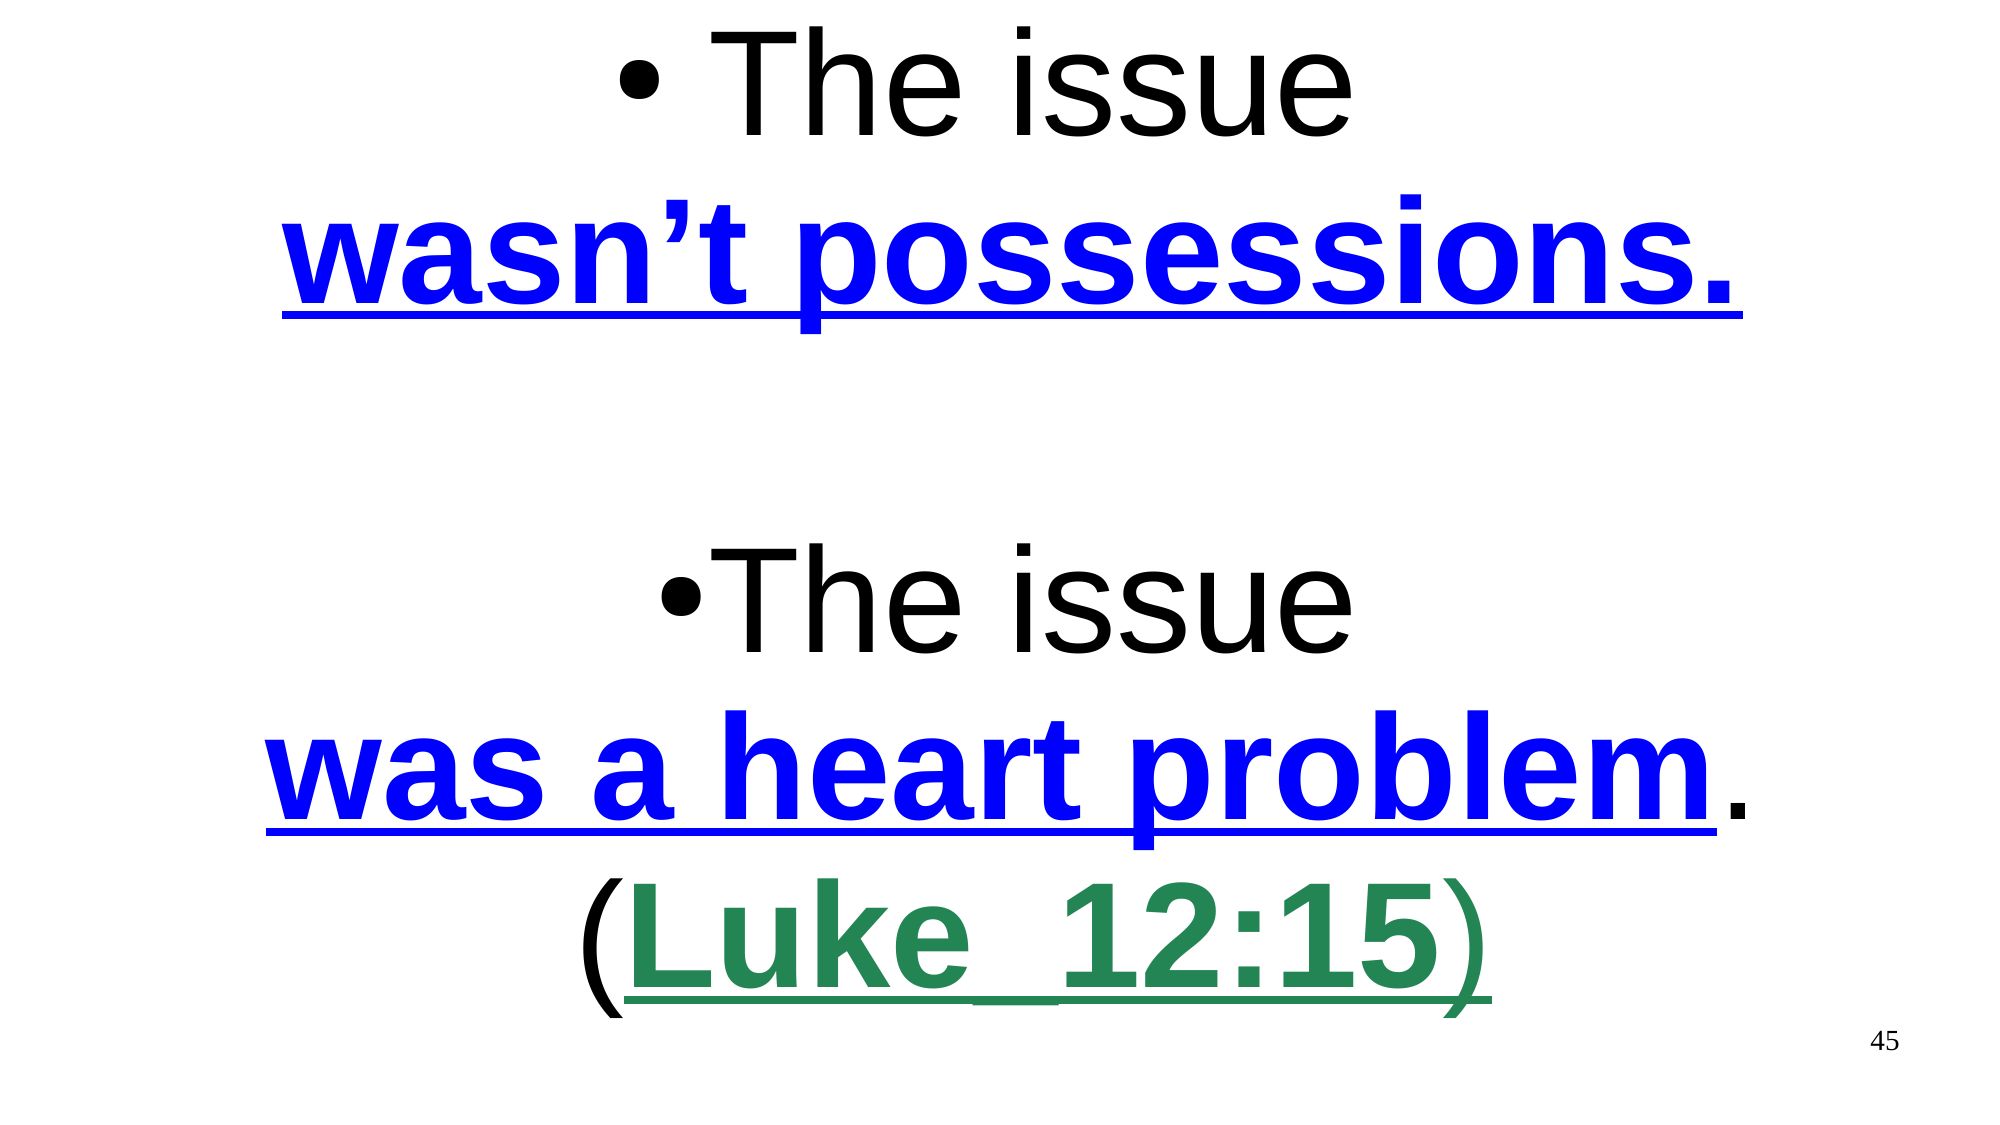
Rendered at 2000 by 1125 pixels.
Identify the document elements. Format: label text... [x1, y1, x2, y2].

list The issue wasn’t possessions. The issue was a heart problem. (Luke_12:15) [0, 0, 1996, 1123]
